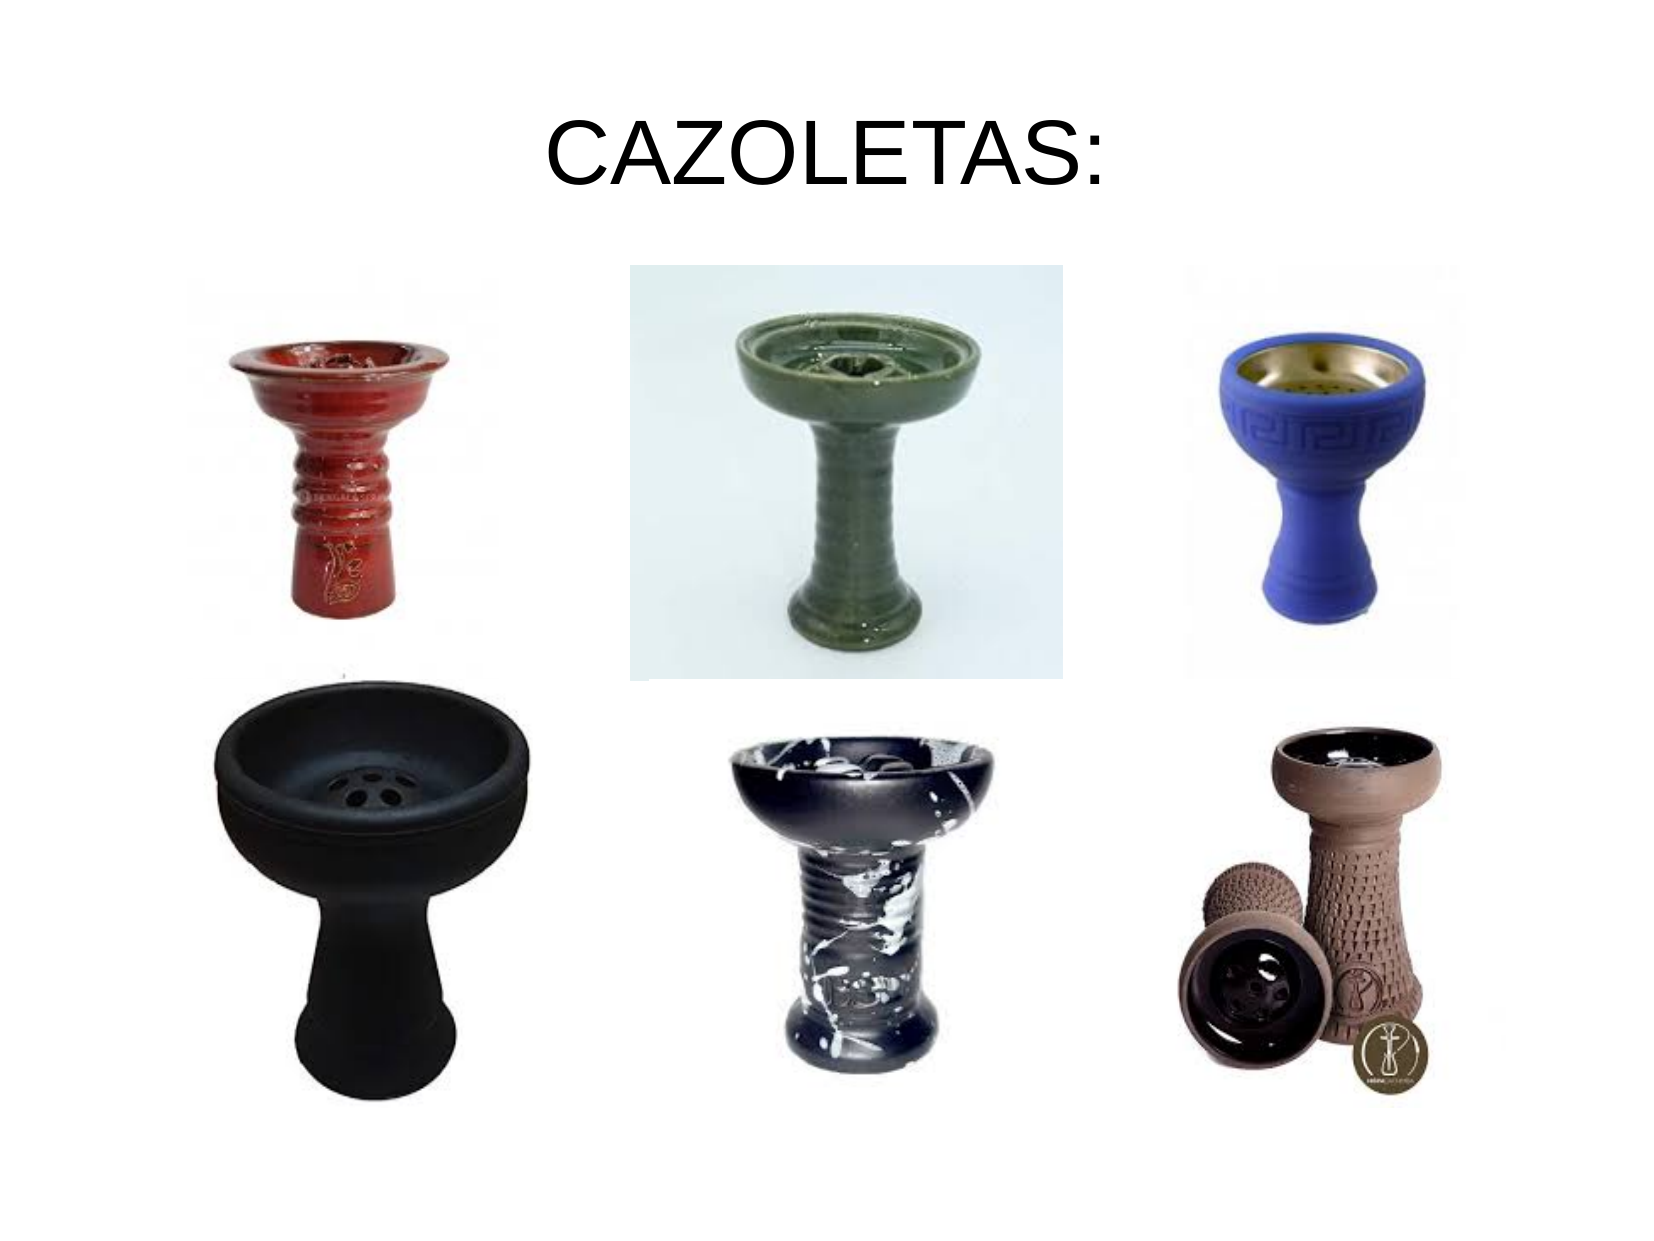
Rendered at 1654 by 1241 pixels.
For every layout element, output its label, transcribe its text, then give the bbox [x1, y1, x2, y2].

title CAZOLETAS: [82, 49, 1571, 257]
picture [1122, 265, 1524, 1109]
picture [630, 265, 1063, 1123]
picture [127, 265, 562, 1109]
